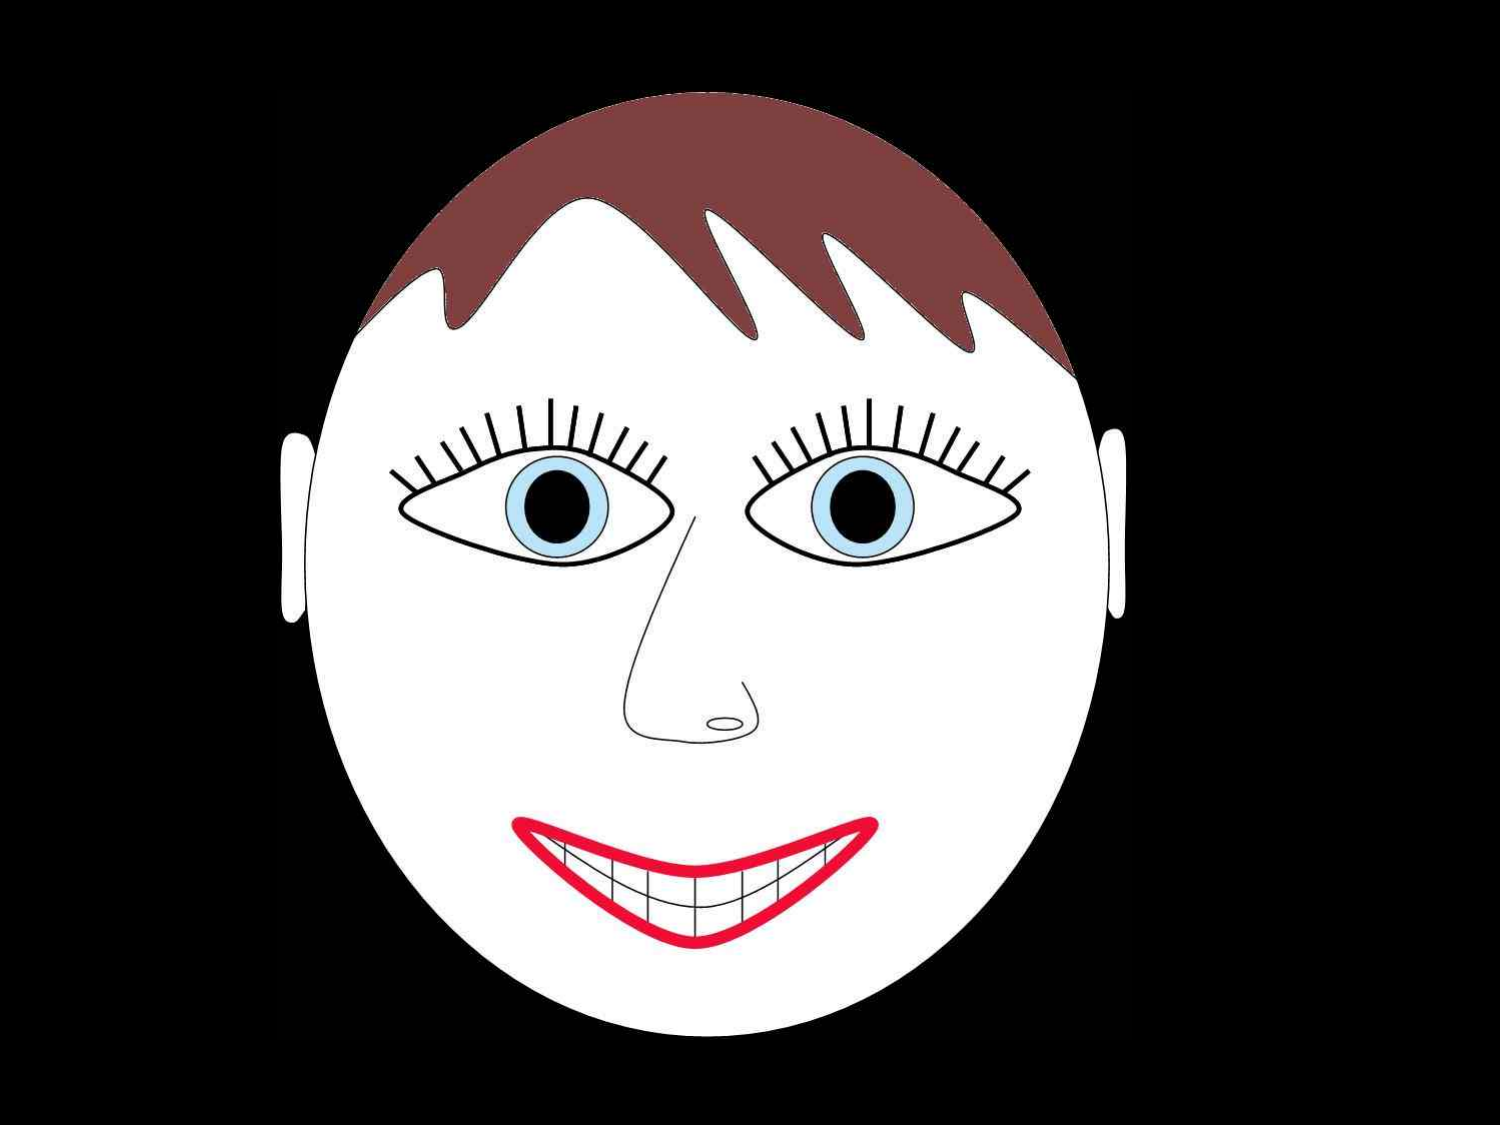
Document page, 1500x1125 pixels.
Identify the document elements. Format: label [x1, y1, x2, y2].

picture [277, 90, 1132, 1040]
